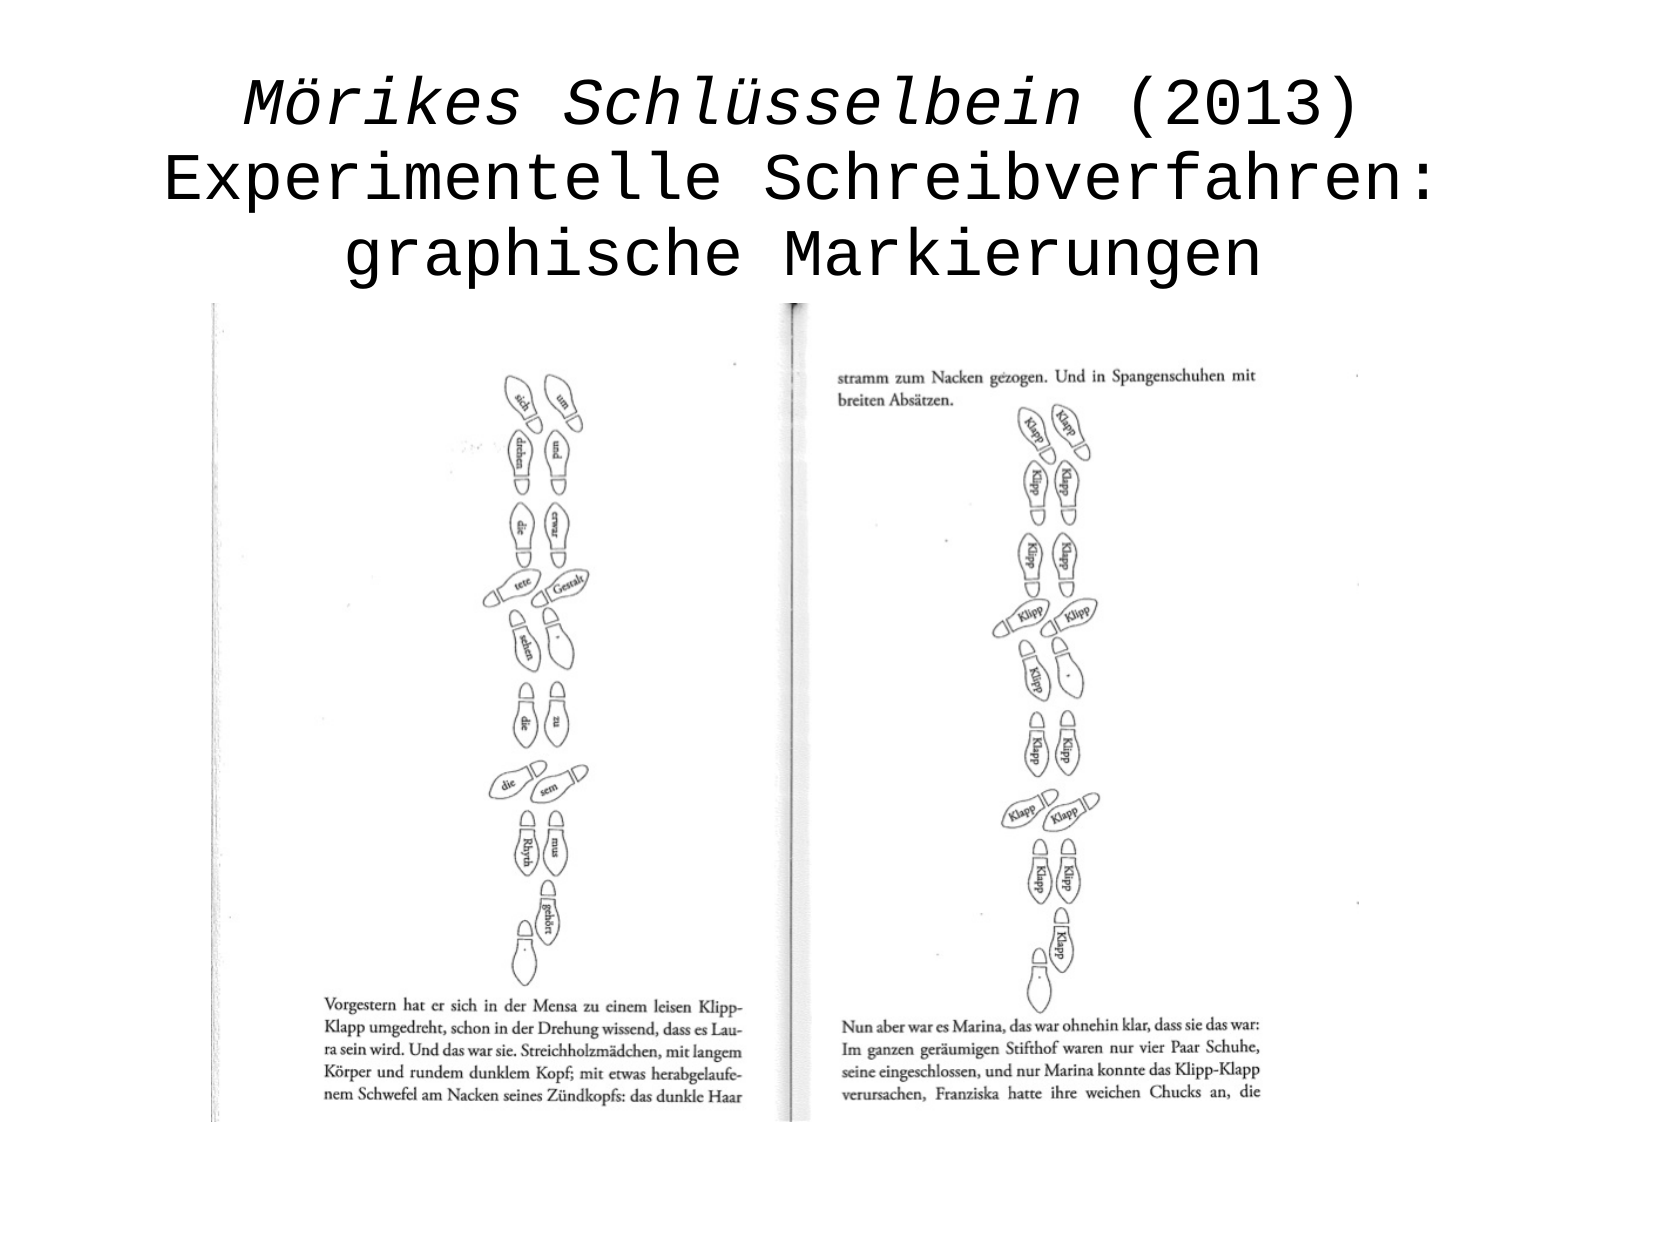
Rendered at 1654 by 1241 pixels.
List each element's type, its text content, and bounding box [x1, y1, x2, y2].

title Mörikes Schlüsselbein (2013) Experimentelle Schreibverfahren: graphische Markierungen [59, 68, 1548, 296]
picture [211, 303, 1359, 1123]
